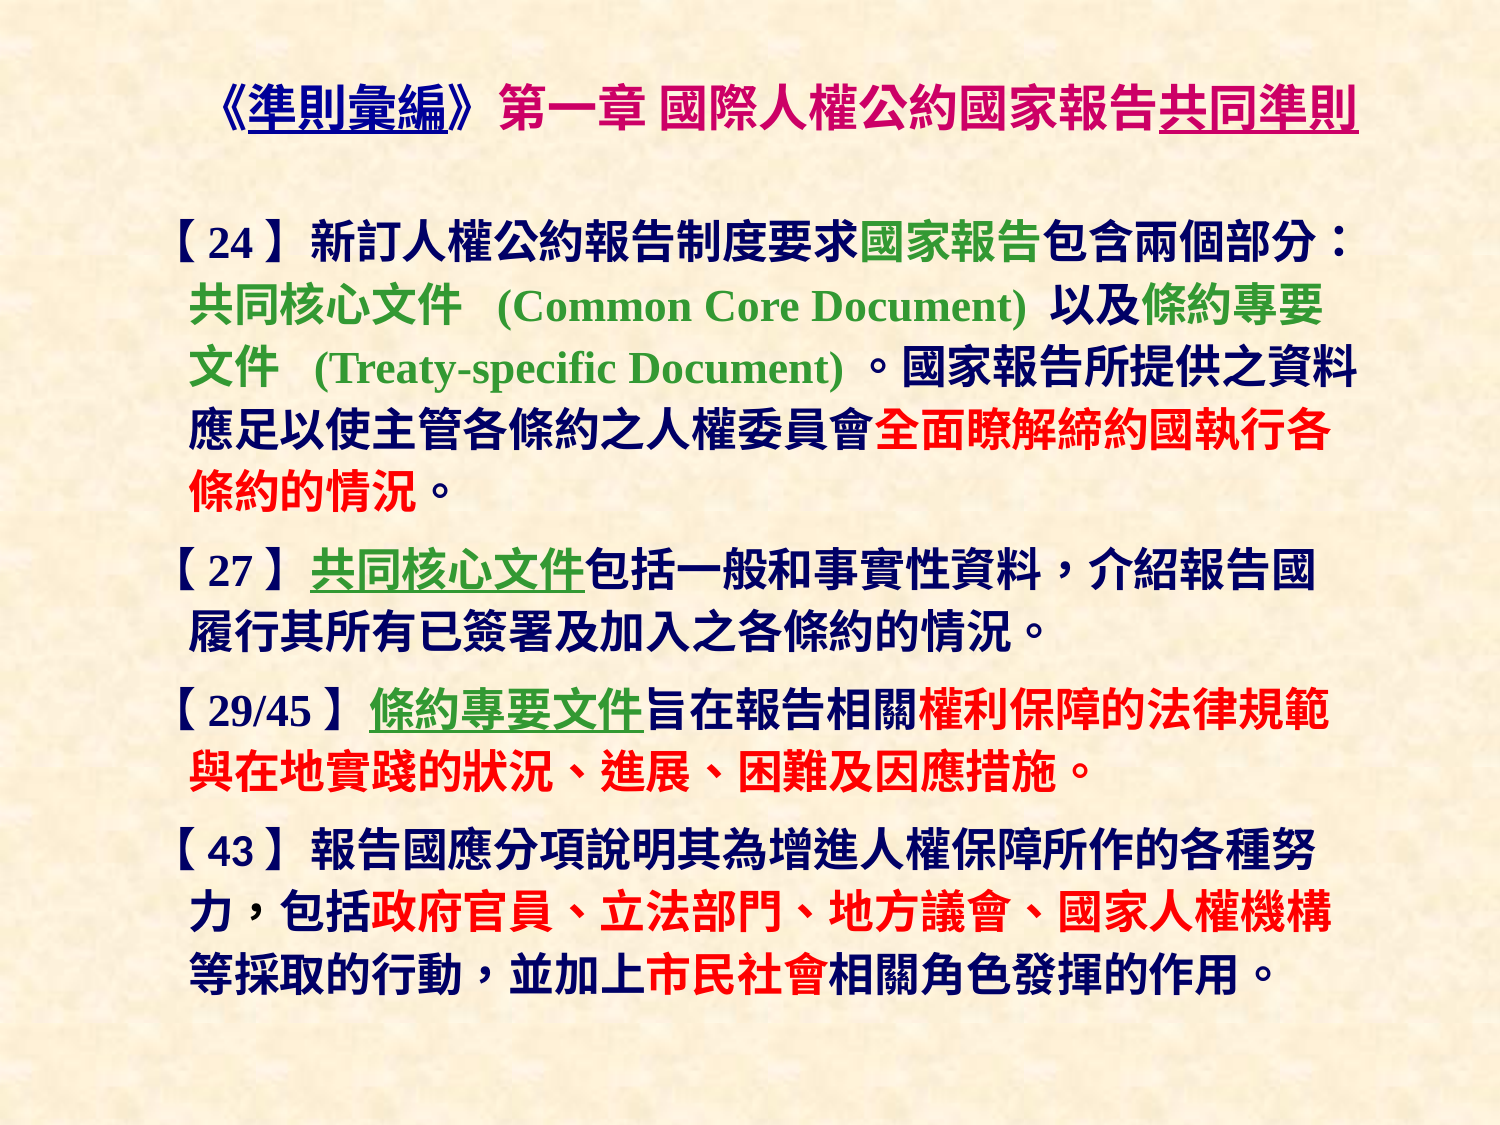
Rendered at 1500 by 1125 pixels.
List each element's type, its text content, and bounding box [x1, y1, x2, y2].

title 《準則彙編》第一章 國際人權公約國家報告共同準則 [182, 59, 1397, 153]
picture [0, 0, 1500, 1125]
list 【24】新訂人權公約報告制度要求國家報告包含兩個部分：共同核心文件 (Common Core Document) 以及條約專要文件 (Treaty-specific Document)。國家報告所提供之資料應足以使主管各條約之人權委員會全面瞭解締約國執行各條約的情況。 【27】共同核心文件包括一般和事實性資料，介紹報告國履行其所有已簽署及加入之各條約的情況。 【29/45】條約專要文件旨在報告相關權利保障的法律規範與在地實踐的狀況、進展、困難及因應措施。 【43】報告國應分項說明其為增進人權保障所作的各種努力，包括政府官員、立法部門、地方議會、國家人權機構等採取的行動，並加上市民社會相關角色發揮的作用。 [135, 197, 1376, 1080]
